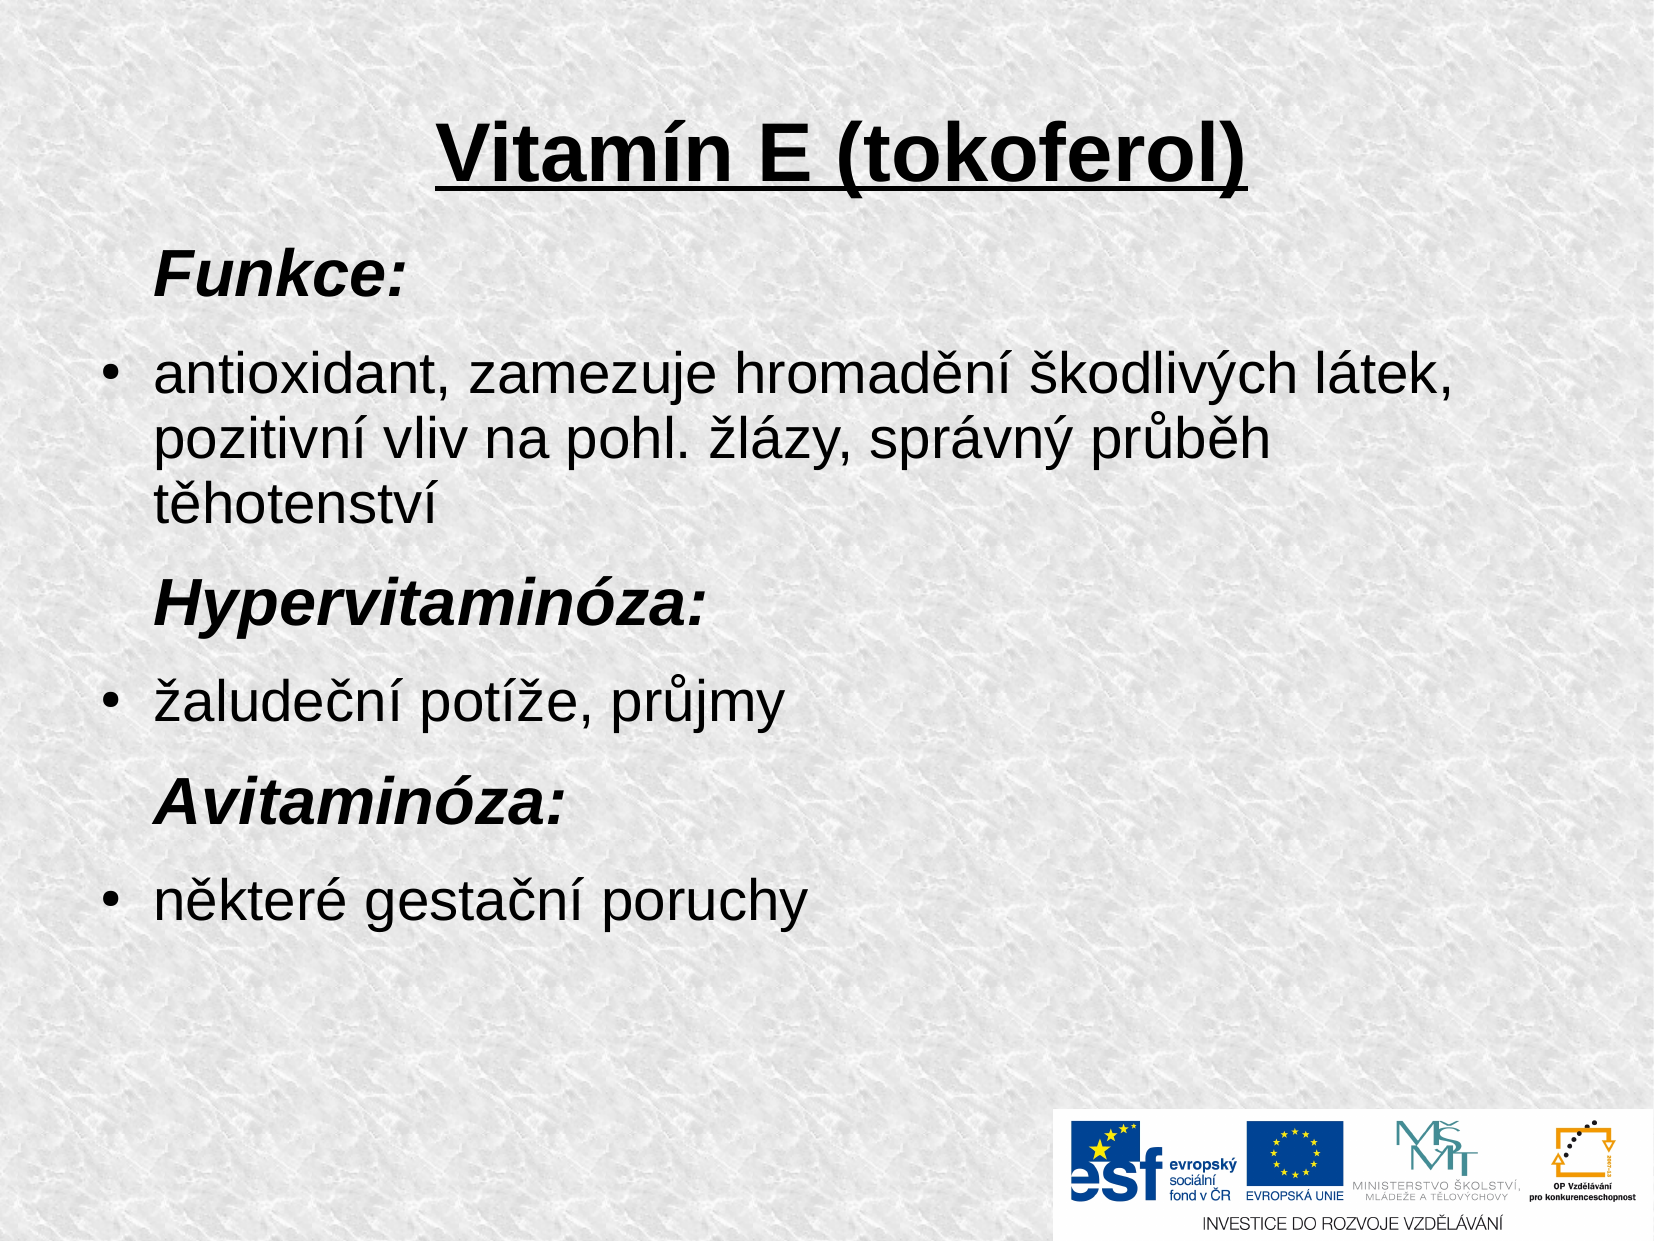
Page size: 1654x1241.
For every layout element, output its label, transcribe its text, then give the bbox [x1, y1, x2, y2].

list Funkce: antioxidant, zamezuje hromadění škodlivých látek, pozitivní vliv na pohl. žlázy, správný průběh těhotenství Hypervitaminóza: žaludeční potíže, průjmy Avitaminóza: některé gestační poruchy [82, 236, 1571, 1055]
title Vitamín E (tokoferol) [82, 49, 1571, 236]
picture [0, 0, 1654, 1241]
